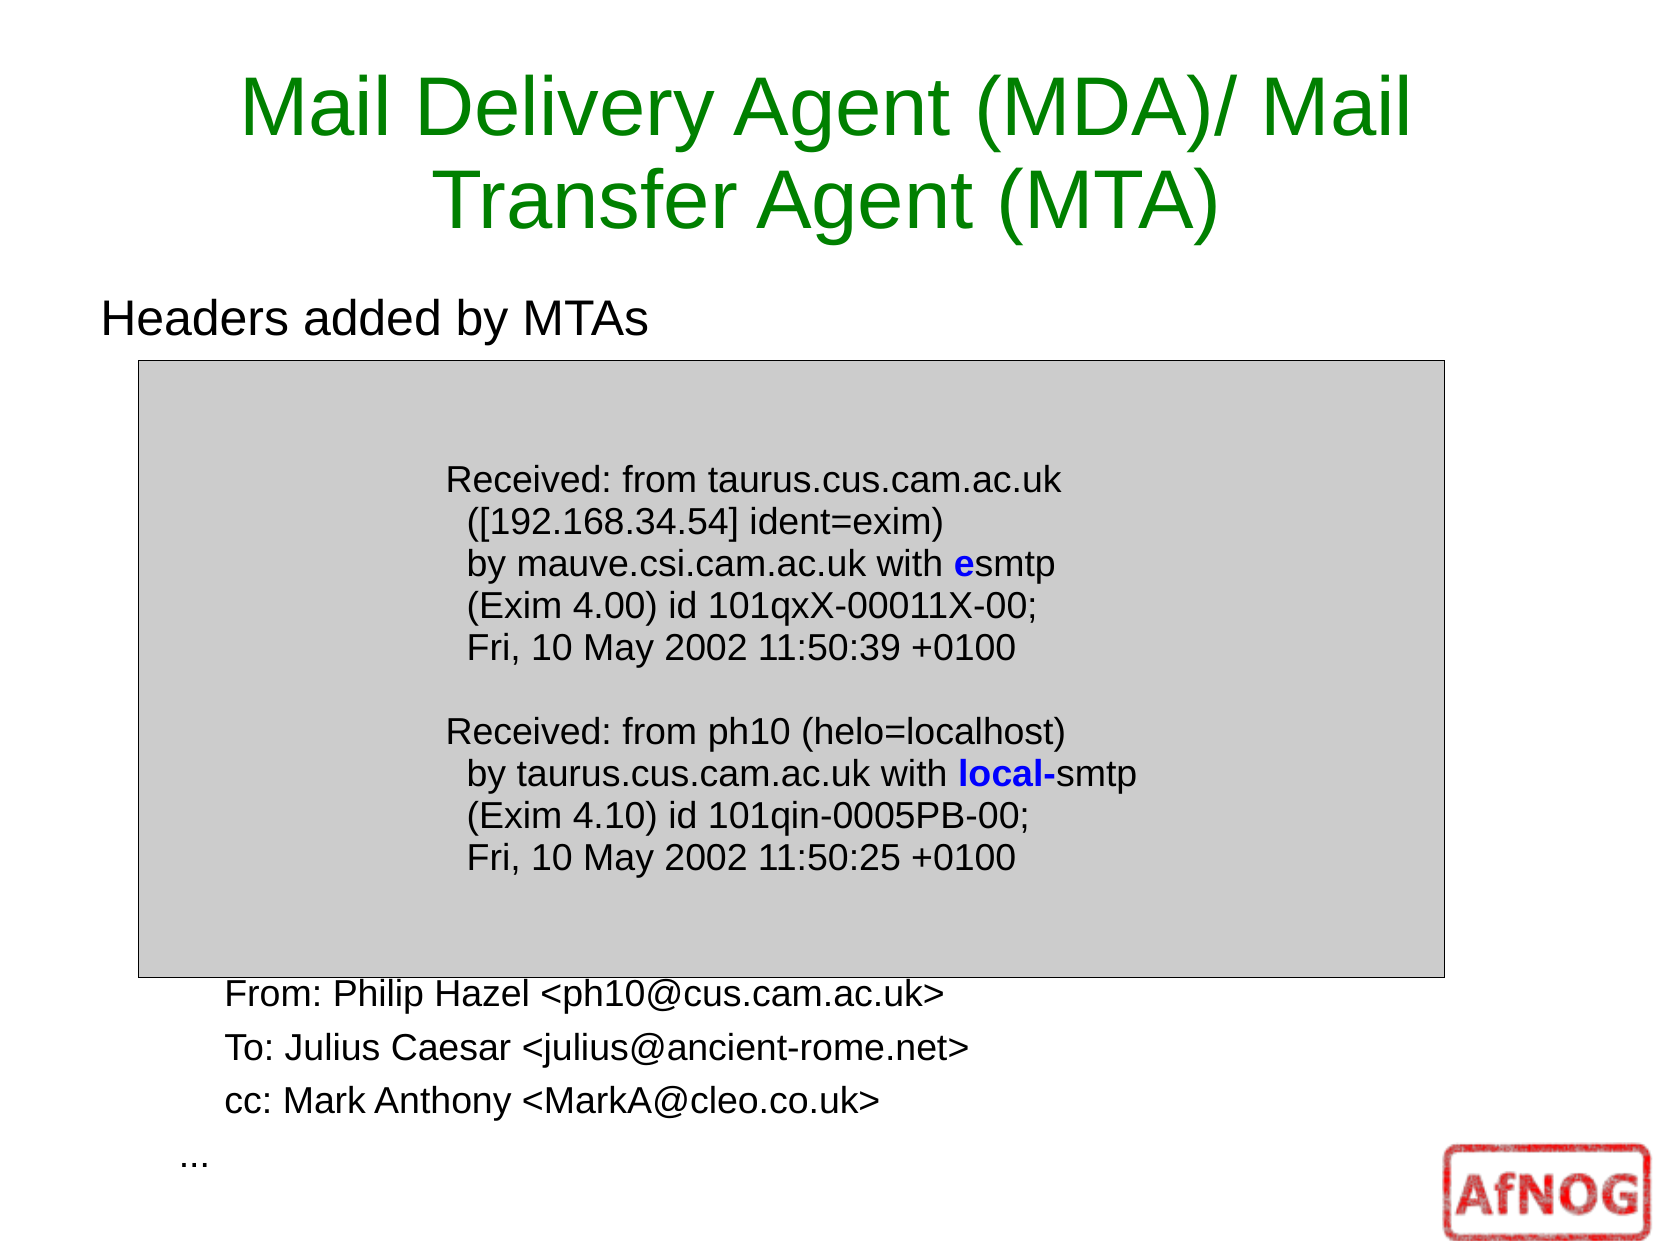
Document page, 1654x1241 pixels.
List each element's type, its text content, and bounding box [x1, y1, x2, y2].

title Mail Delivery Agent (MDA)/ Mail Transfer Agent (MTA) [82, 49, 1571, 257]
picture [1441, 1141, 1654, 1241]
text_box Received: from taurus.cus.cam.ac.uk ([192.168.34.54] ident=exim) by mauve.csi.cam.ac.uk with esmtp (Exim 4.00) id 101qxX-00011X-00; Fri, 10 May 2002 11:50:39 +0100 Received: from ph10 (helo=localhost) by taurus.cus.cam.ac.uk with local-smtp (Exim 4.10) id 101qin-0005PB-00; Fri, 10 May 2002 11:50:25 +0100 [138, 360, 1445, 978]
list Headers added by MTAs From: Philip Hazel <ph10@cus.cam.ac.uk> To: Julius Caesar <julius@ancient-rome.net> cc: Mark Anthony <MarkA@cleo.co.uk> ... [82, 290, 1571, 1176]
